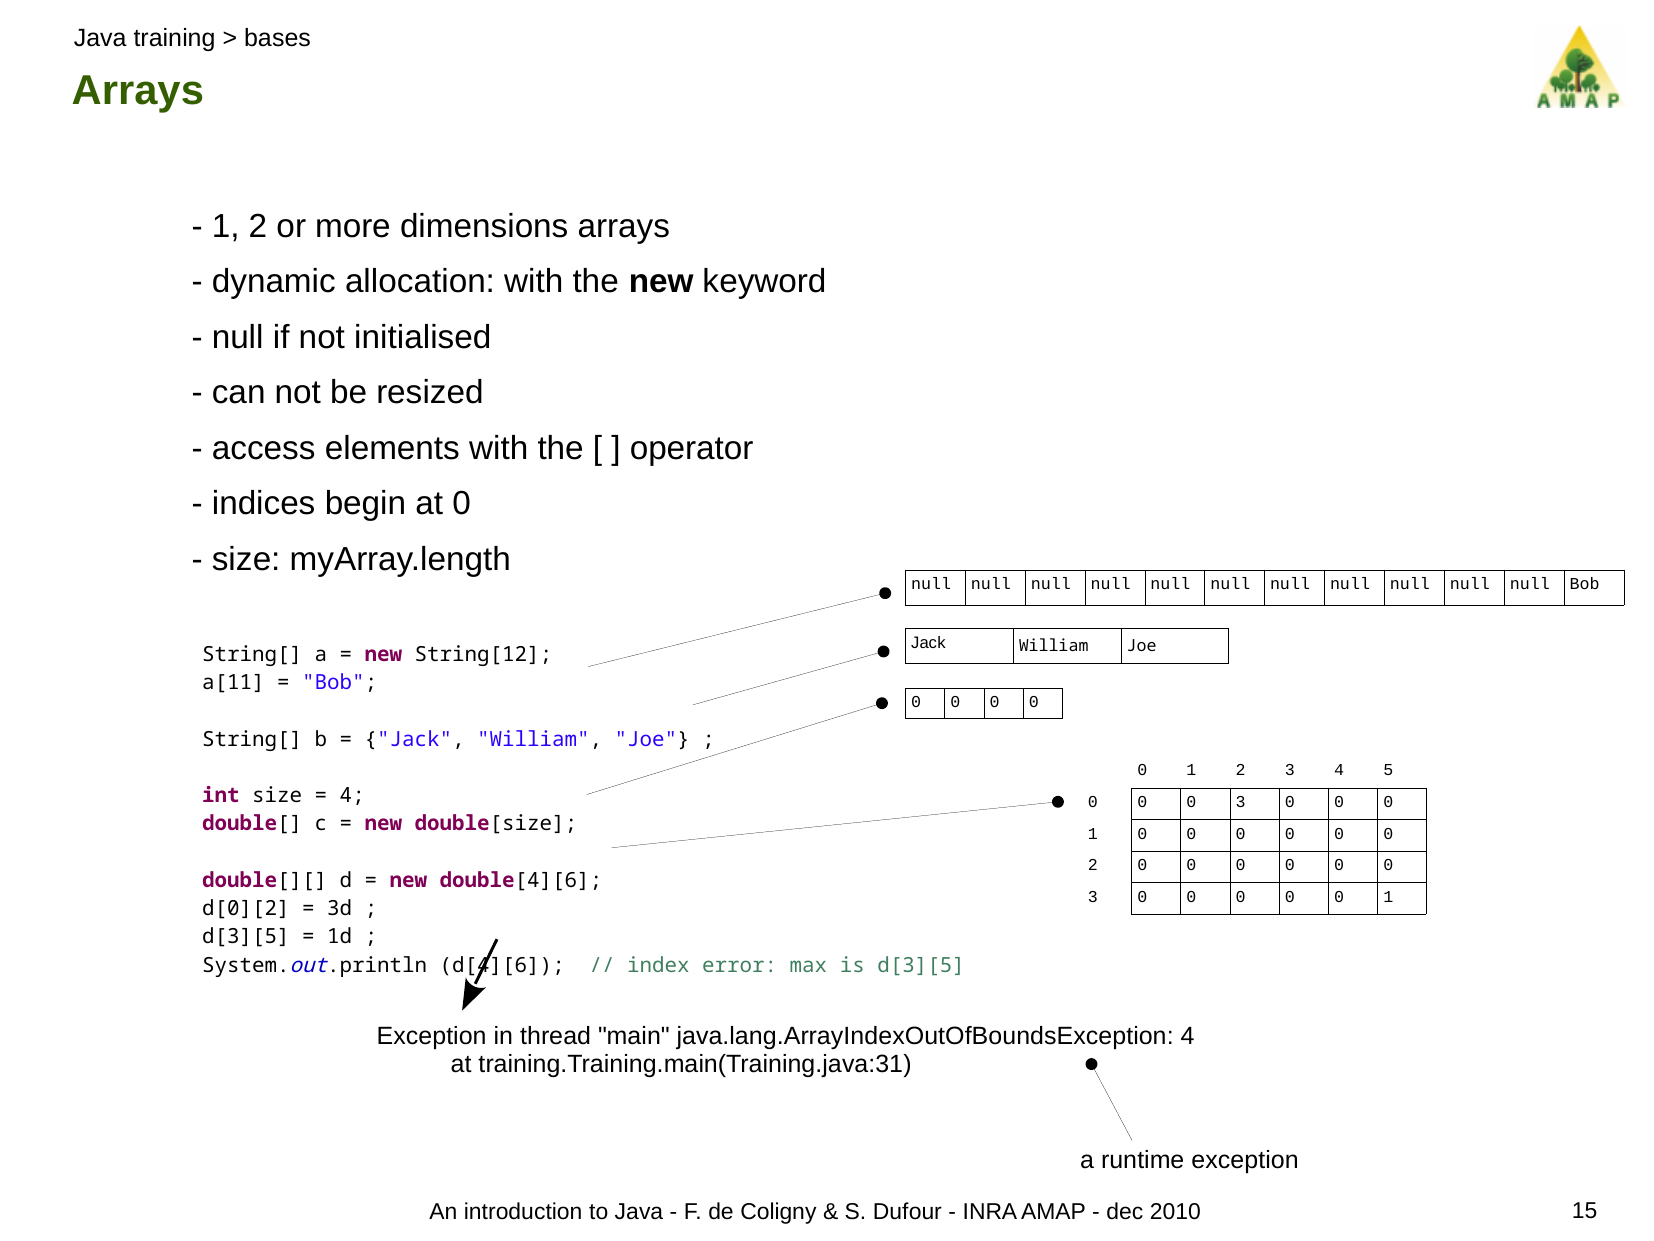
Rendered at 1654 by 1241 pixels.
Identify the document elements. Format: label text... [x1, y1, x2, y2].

table_cell 0 [1132, 789, 1180, 819]
table_cell 1 [1378, 883, 1426, 914]
table_cell 0 [1231, 820, 1279, 851]
table_header Joe [1122, 629, 1228, 663]
table_cell 2 [1082, 851, 1131, 882]
table_cell 0 [1082, 788, 1131, 819]
table_header 1 [1181, 756, 1230, 788]
table_cell 0 [1280, 789, 1328, 819]
table_header 2 [1230, 756, 1279, 788]
table_cell 0 [1378, 789, 1426, 819]
table_cell 0 [1132, 883, 1180, 914]
table_cell 0 [1280, 883, 1328, 914]
table_header null [906, 571, 965, 605]
table_cell 0 [1231, 883, 1279, 914]
table_header null [1265, 571, 1324, 605]
table_header null [1146, 571, 1204, 605]
table_header null [1026, 571, 1085, 605]
text_box String[] a = new String[12]; a[11] = "Bob"; String[] b = {"Jack", "William", "Joe"} ; int size = 4; double[] c = new double[size]; double[][] d = new double[4][6]; d[0][2] = 3d ; d[3][5] = 1d ; System.out.println (d[4][6]); // index error: max is d[3][5] [187, 631, 980, 938]
table_header null [1205, 571, 1264, 605]
table_cell 1 [1082, 819, 1131, 851]
table_cell 0 [1280, 820, 1328, 851]
table_header null [1445, 571, 1504, 605]
table_cell 0 [1132, 820, 1180, 851]
table_header 0 [985, 689, 1023, 718]
picture [1533, 25, 1627, 108]
table_cell 0 [1329, 852, 1377, 882]
table_header 4 [1328, 756, 1377, 788]
text_box Arrays [56, 59, 1120, 121]
table_header 5 [1377, 756, 1426, 788]
table_header Jack [906, 629, 1013, 663]
table_header 0 [1024, 689, 1062, 718]
table_header null [1325, 571, 1384, 605]
table_cell 0 [1378, 820, 1426, 851]
table_cell 0 [1181, 789, 1230, 819]
table_header 0 [1131, 756, 1181, 788]
table_cell 0 [1280, 852, 1328, 882]
table_cell 0 [1329, 789, 1377, 819]
table_header 0 [945, 689, 984, 718]
table_header Bob [1565, 571, 1624, 605]
table_cell 0 [1329, 883, 1377, 914]
table_header 0 [906, 689, 944, 718]
table_cell 0 [1132, 852, 1180, 882]
text_box - 1, 2 or more dimensions arrays - dynamic allocation: with the new keyword - null if not initialised - can not be resized - access elements with the [ ] operator - indices begin at 0 - size: myArray.length [176, 181, 1629, 622]
table_cell 0 [1181, 820, 1230, 851]
table_header [1082, 756, 1131, 788]
table_header null [966, 571, 1025, 605]
table_header null [1505, 571, 1564, 605]
table_header null [1385, 571, 1444, 605]
table_cell 0 [1181, 883, 1230, 914]
table_cell 0 [1378, 852, 1426, 882]
table_cell 3 [1082, 882, 1131, 914]
table_cell 0 [1231, 852, 1279, 882]
table_header 3 [1279, 756, 1328, 788]
table_cell 3 [1231, 789, 1279, 819]
text_box a runtime exception [1065, 1138, 1470, 1182]
table_cell 0 [1181, 852, 1230, 882]
table_header William [1014, 629, 1121, 663]
text_box Java training > bases [59, 16, 1004, 60]
text_box Exception in thread "main" java.lang.ArrayIndexOutOfBoundsException: 4 at training.Training.main(Training.java:31) [361, 1014, 1480, 1104]
table_header null [1086, 571, 1145, 605]
table_cell 0 [1329, 820, 1377, 851]
